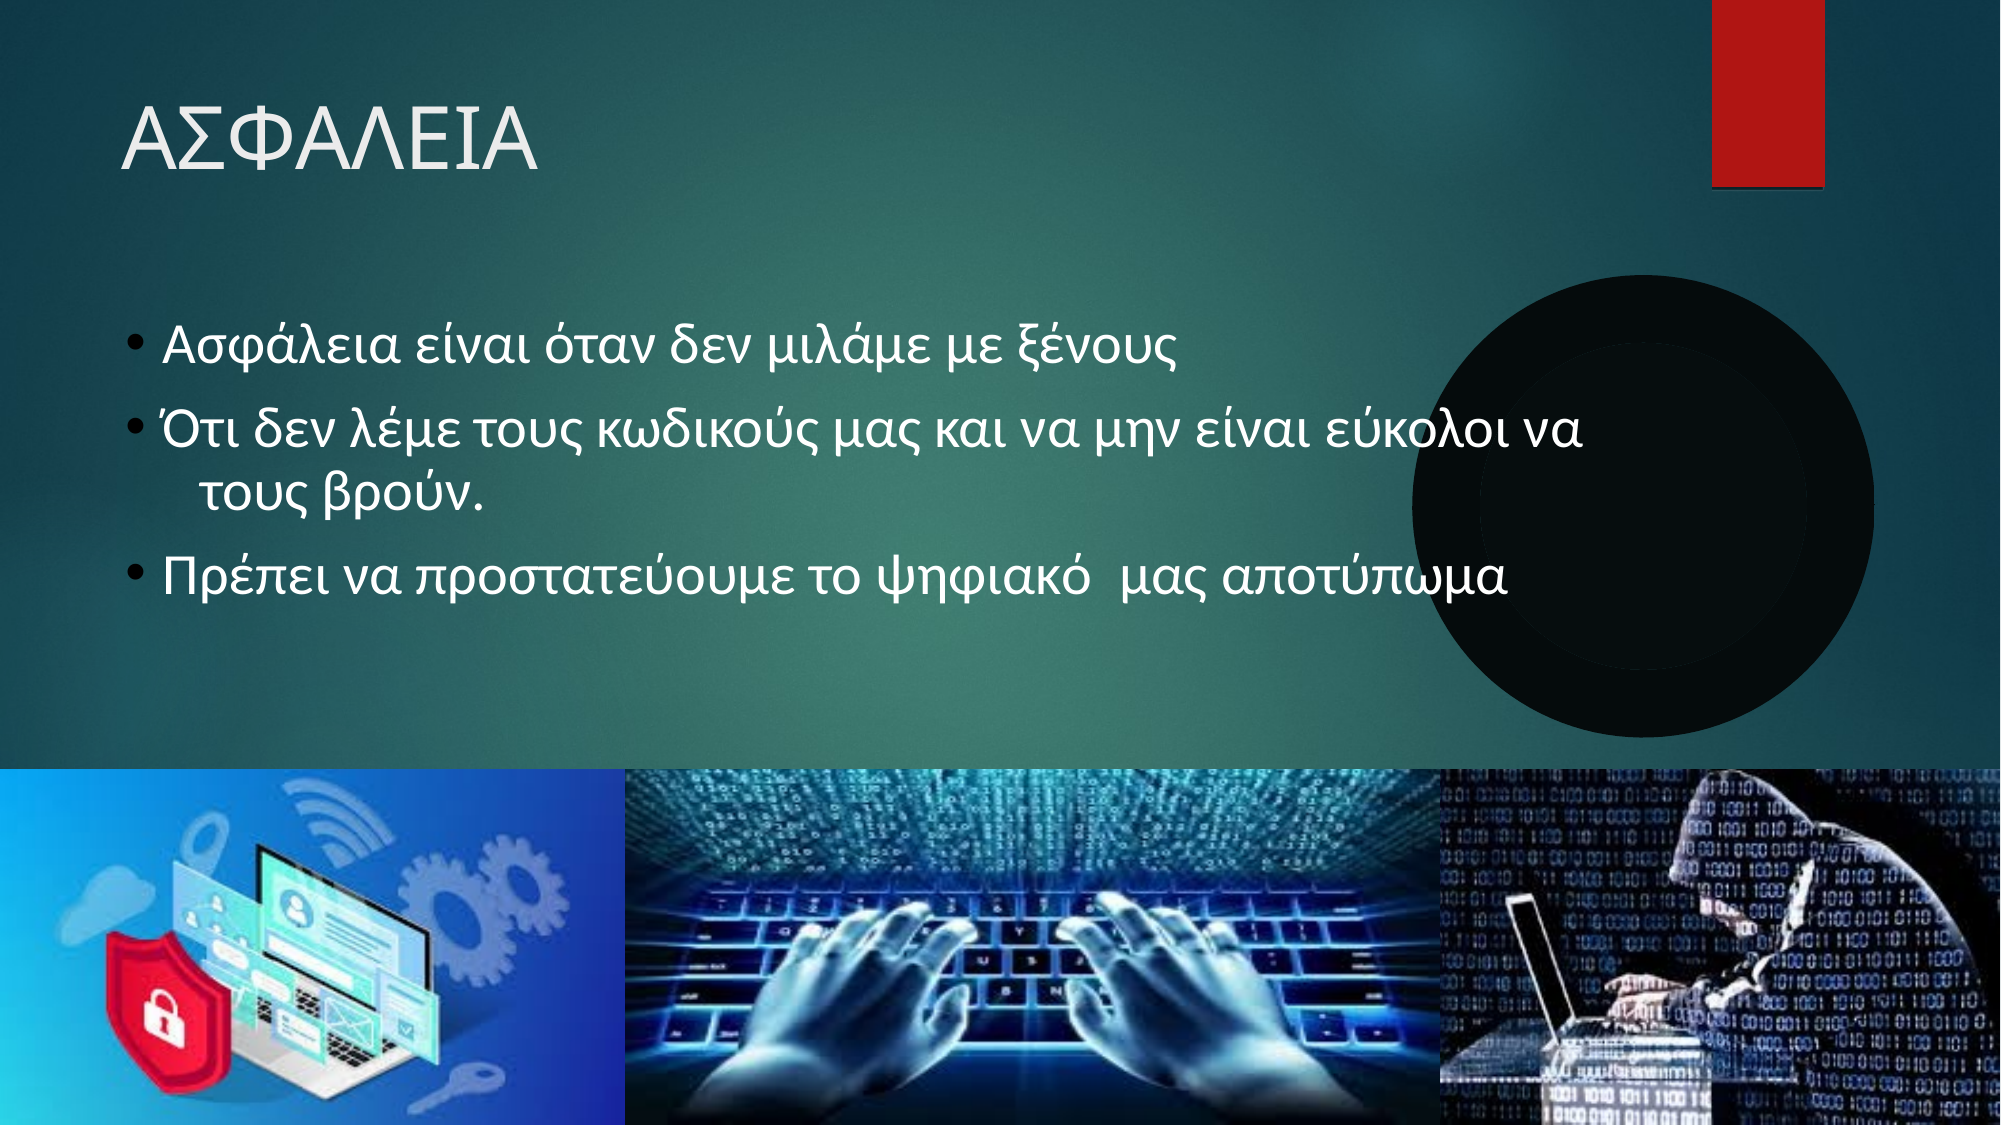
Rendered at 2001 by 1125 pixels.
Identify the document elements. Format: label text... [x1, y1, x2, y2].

picture [0, 769, 2000, 1125]
text_box Ασφάλεια είναι όταν δεν μιλάμε με ξένους Ότι δεν λέμε τους κωδικούς μας και να μην είναι εύκολοι να τους βρούν. Πρέπει να προστατεύουμε το ψηφιακό μας αποτύπωμα [110, 306, 1611, 769]
picture [714, 769, 723, 776]
picture [59, 769, 70, 784]
title ΑΣΦΑΛΕΙΑ [106, 74, 1649, 305]
